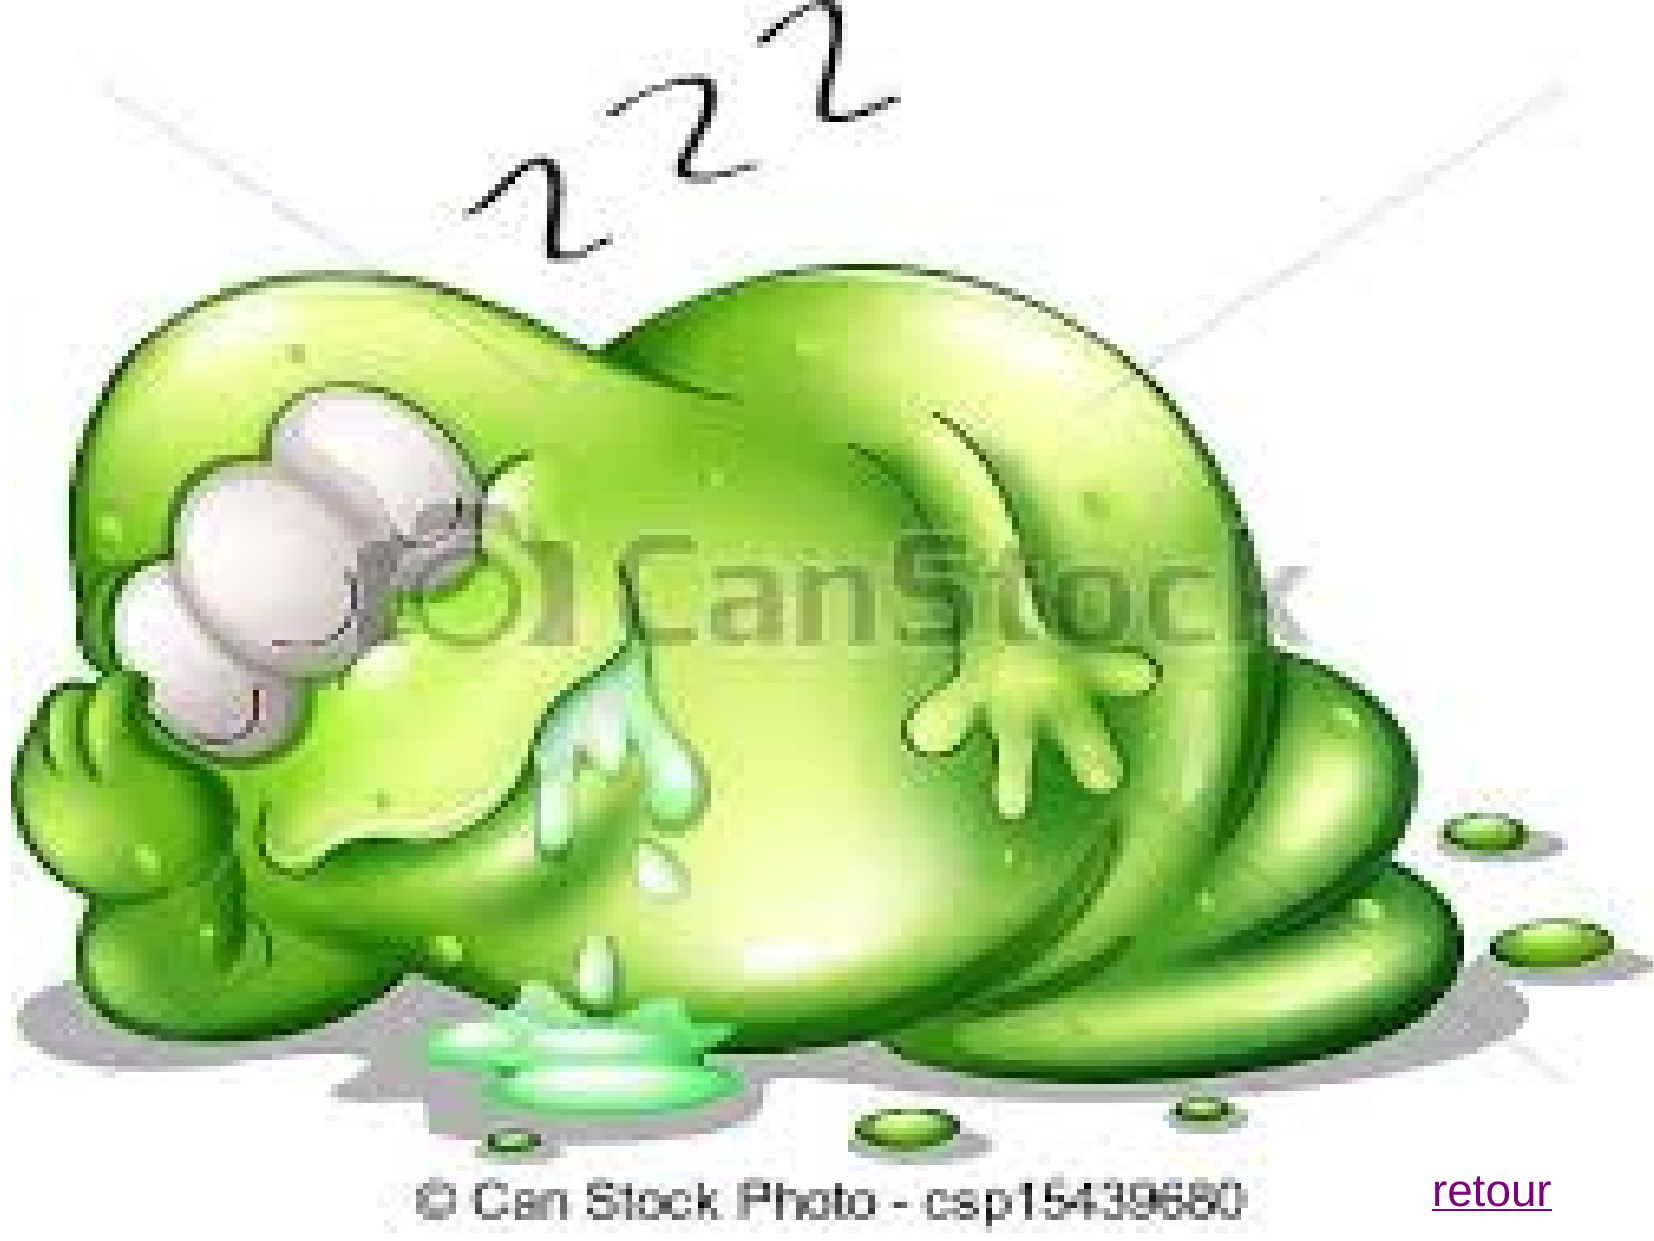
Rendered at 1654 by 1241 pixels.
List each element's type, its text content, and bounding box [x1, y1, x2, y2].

text_box retour [1417, 1157, 1654, 1224]
picture [11, 0, 1654, 1234]
